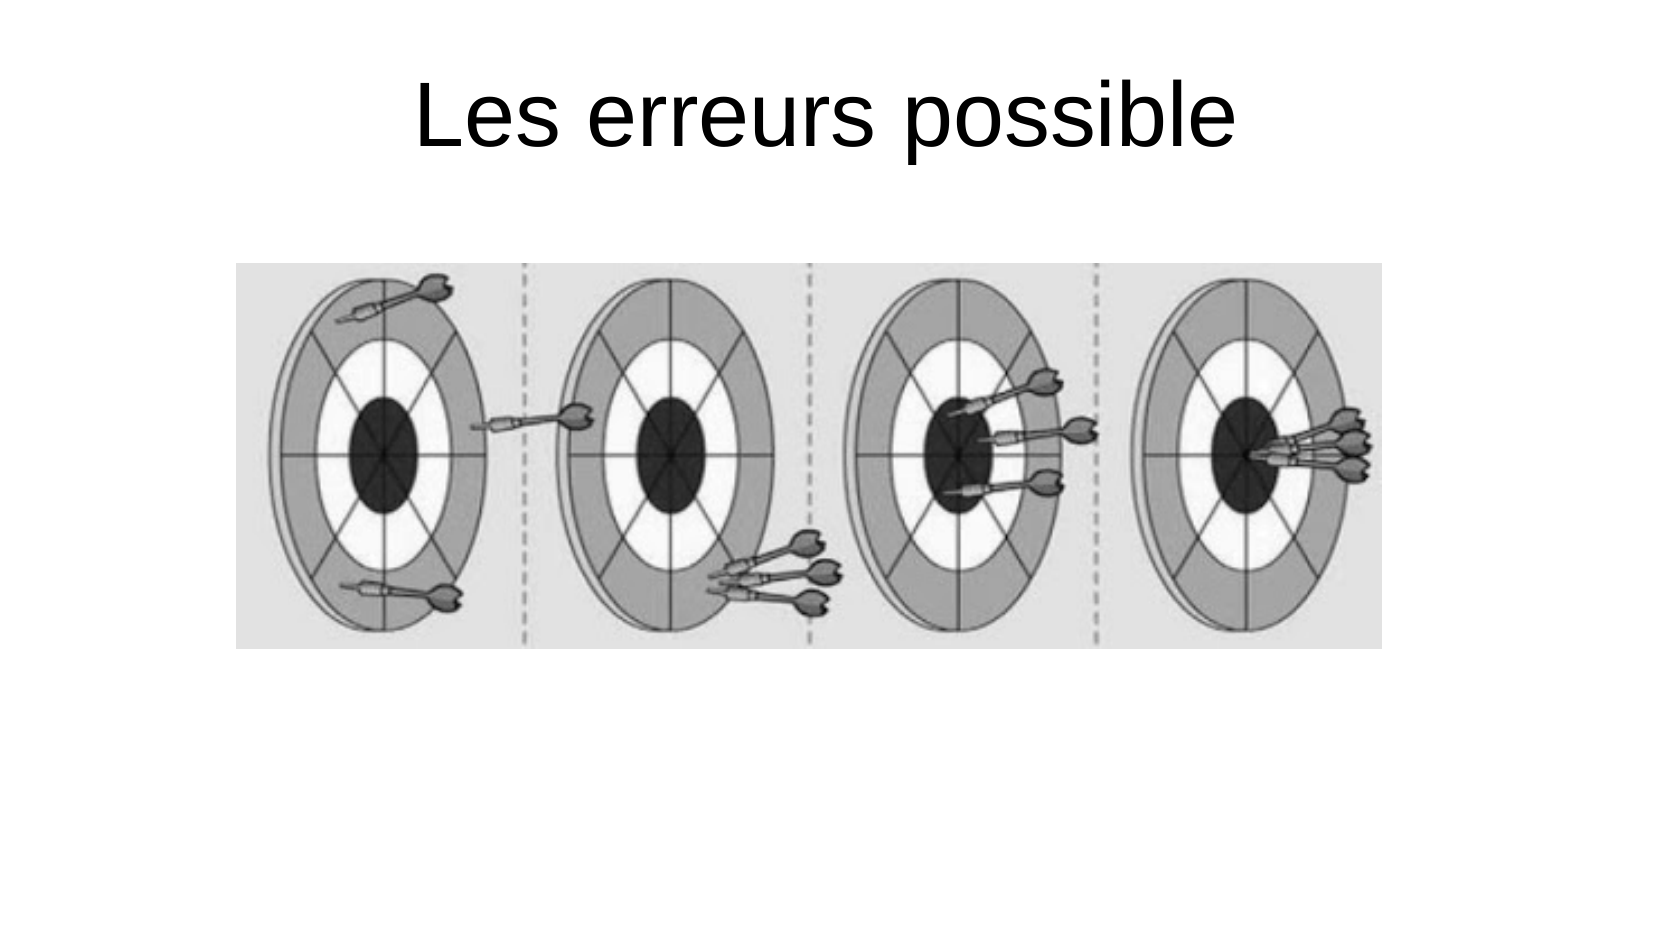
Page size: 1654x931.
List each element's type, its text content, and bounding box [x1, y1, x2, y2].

picture [236, 263, 1382, 649]
title Les erreurs possible [82, 37, 1571, 193]
